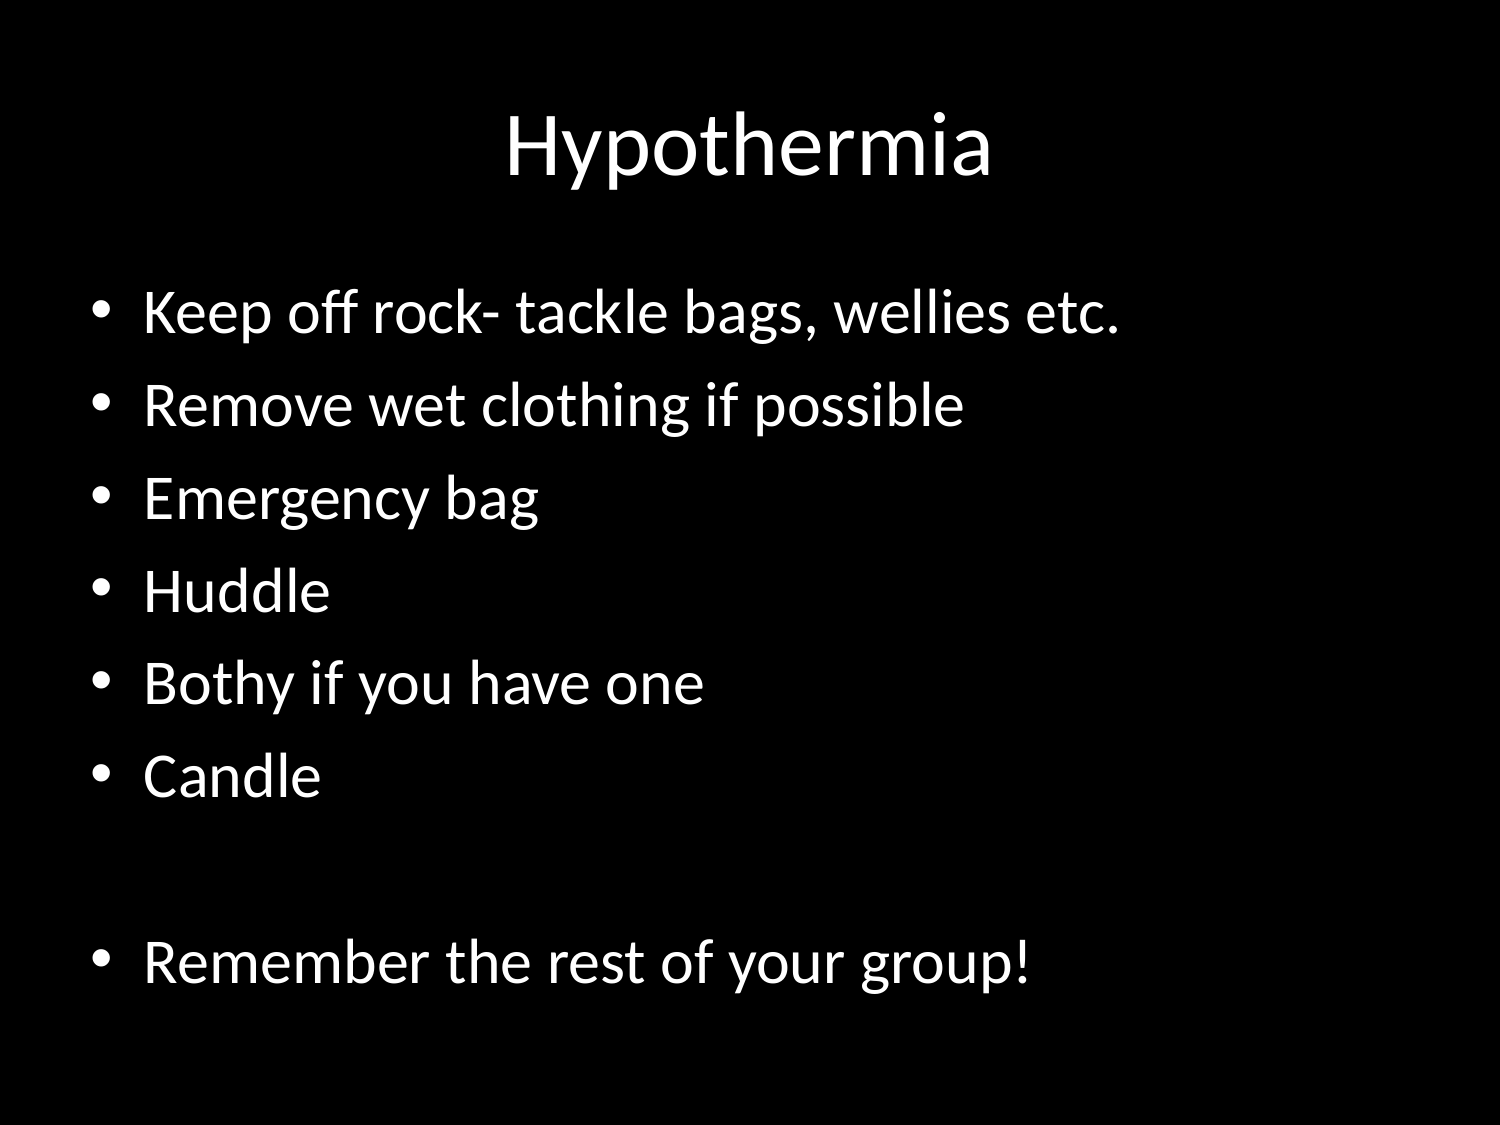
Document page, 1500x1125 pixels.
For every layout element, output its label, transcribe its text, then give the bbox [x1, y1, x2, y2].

list Keep off rock- tackle bags, wellies etc. Remove wet clothing if possible Emergency bag Huddle Bothy if you have one Candle Remember the rest of your group! [75, 262, 1425, 1005]
title Hypothermia [75, 45, 1425, 233]
